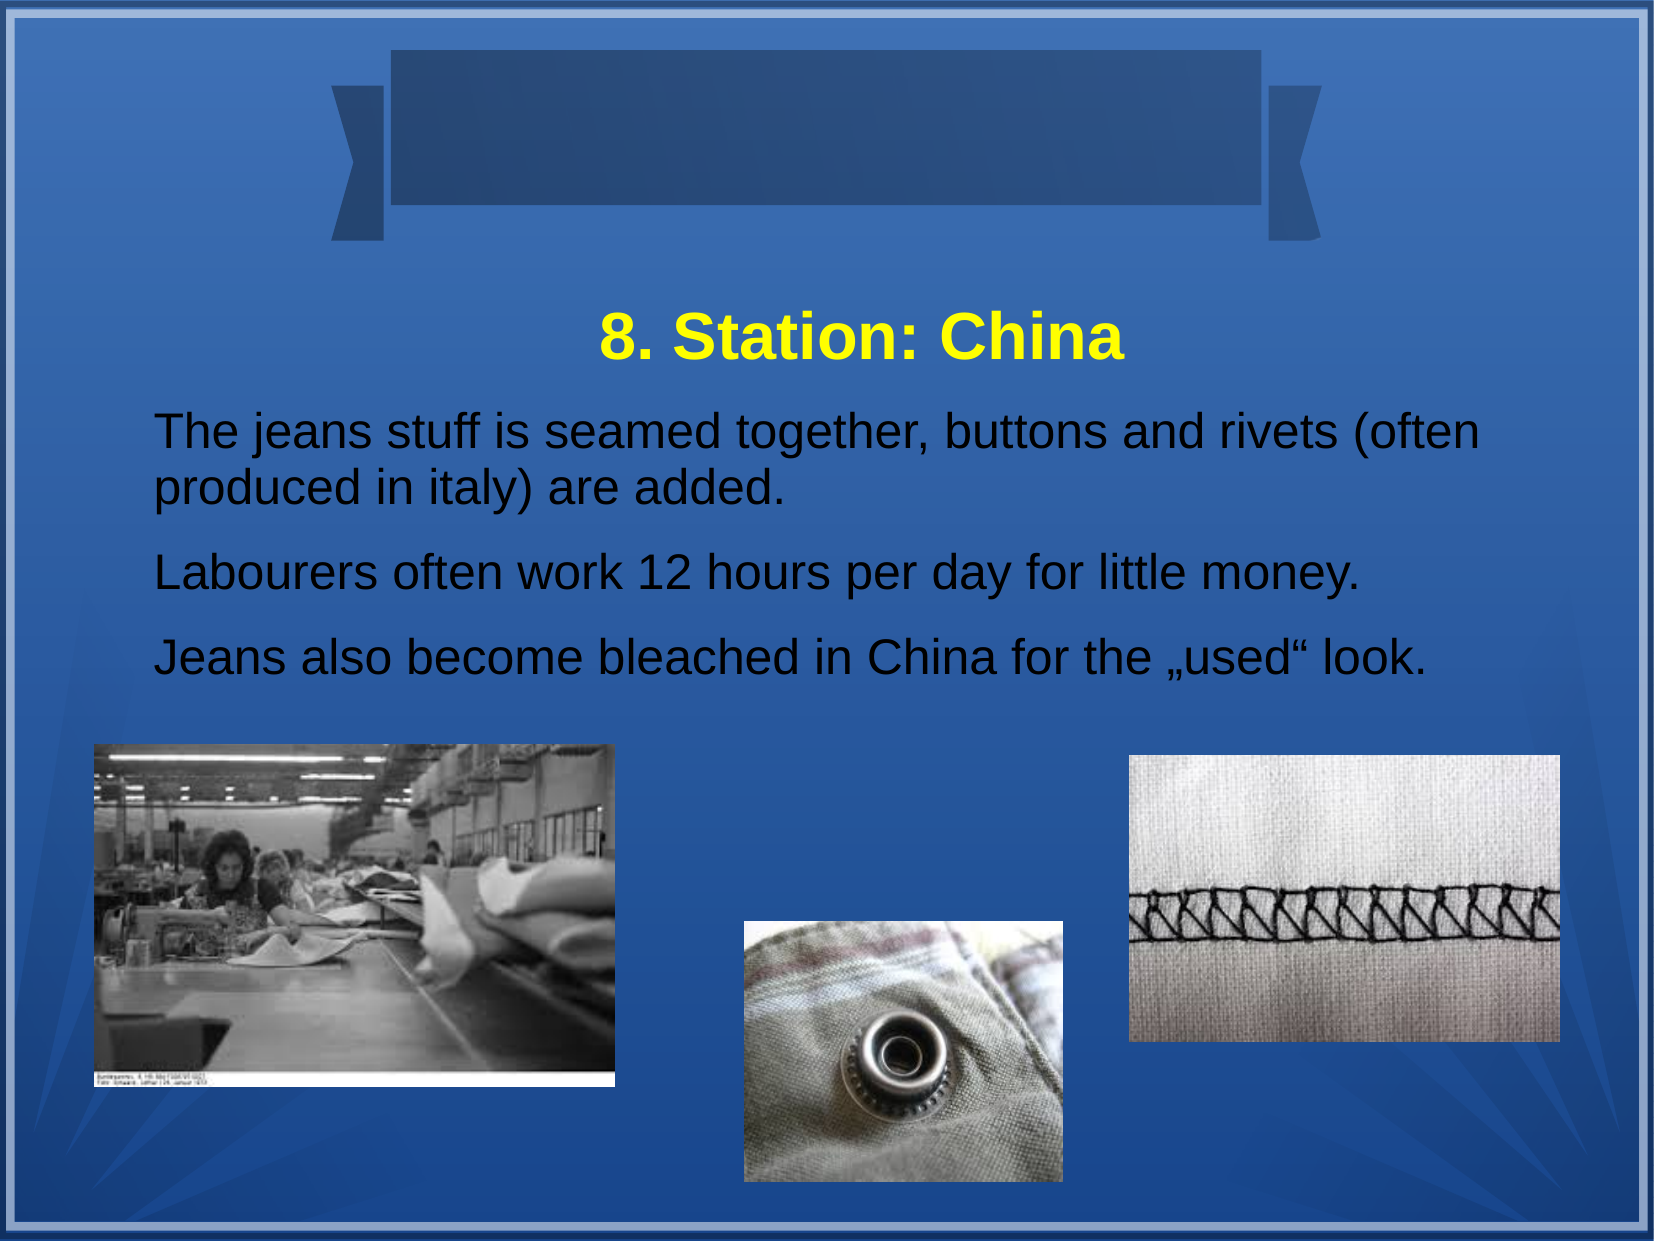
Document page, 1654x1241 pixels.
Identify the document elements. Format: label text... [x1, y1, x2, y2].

list 8. Station: China The jeans stuff is seamed together, buttons and rivets (often produced in italy) are added. Labourers often work 12 hours per day for little money. Jeans also become bleached in China for the „used“ look. [82, 299, 1571, 1241]
picture [744, 921, 1063, 1182]
picture [1129, 755, 1560, 1042]
picture [94, 744, 615, 1087]
